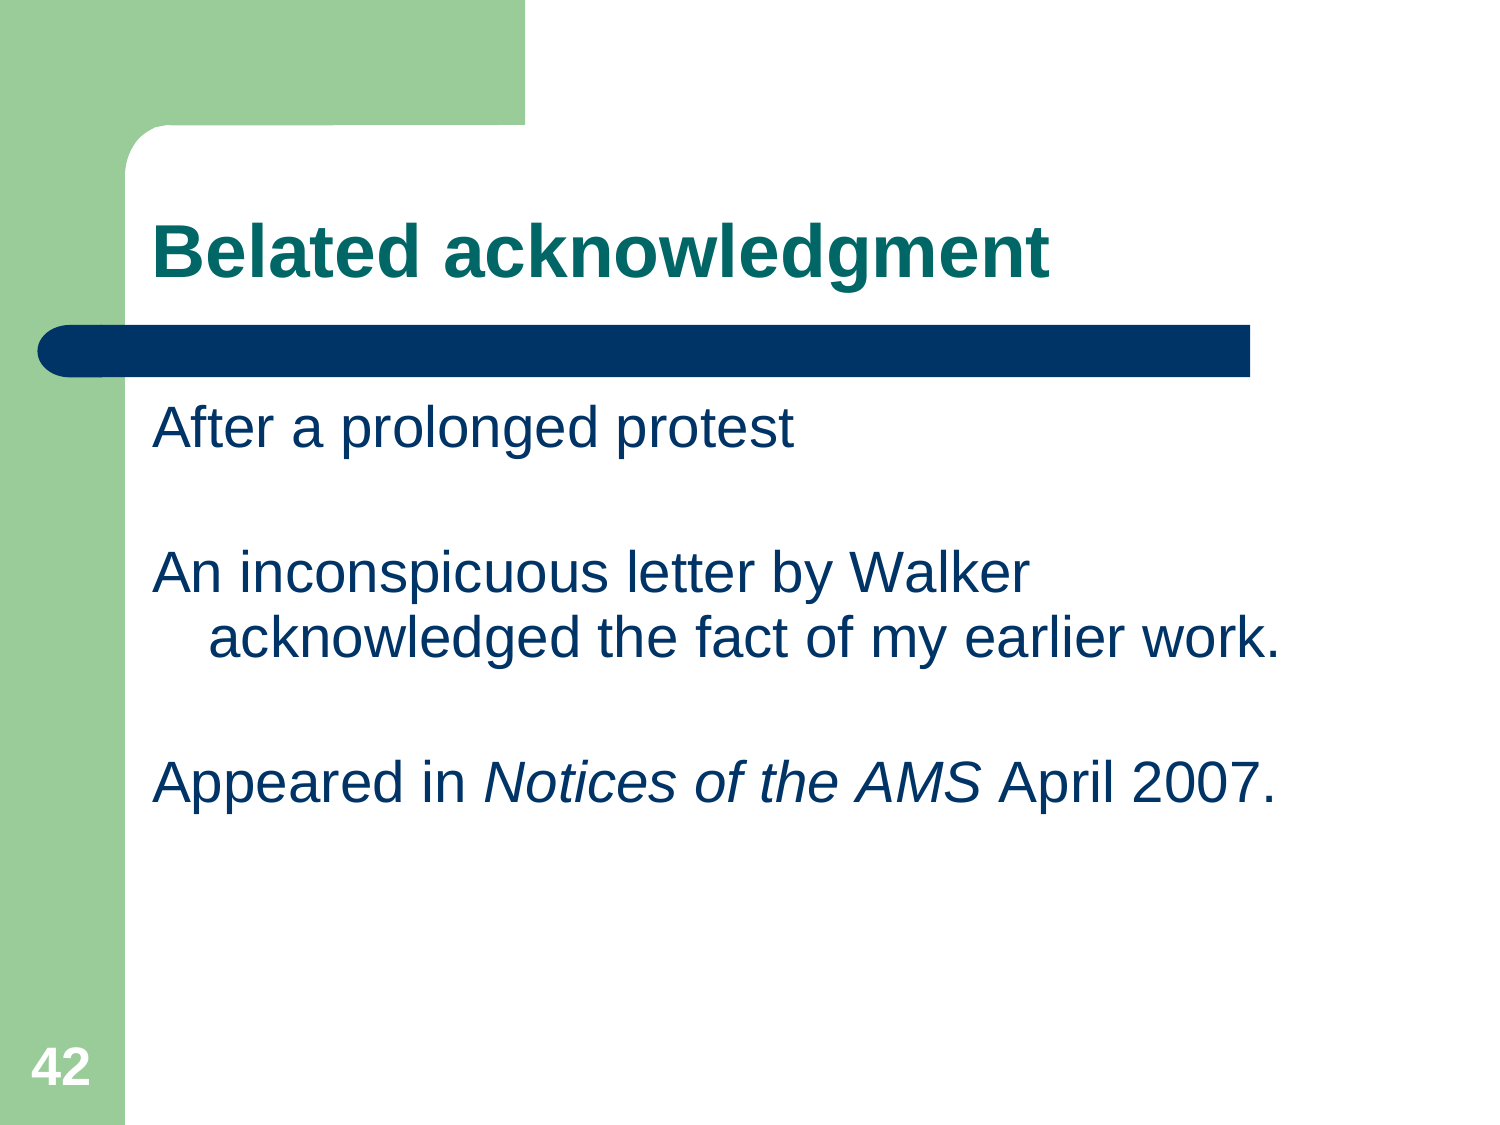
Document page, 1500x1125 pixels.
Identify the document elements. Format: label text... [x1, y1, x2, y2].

list After a prolonged protest An inconspicuous letter by Walker acknowledged the fact of my earlier work. Appeared in Notices of the AMS April 2007. [137, 387, 1400, 999]
title Belated acknowledgment [136, 136, 1414, 301]
